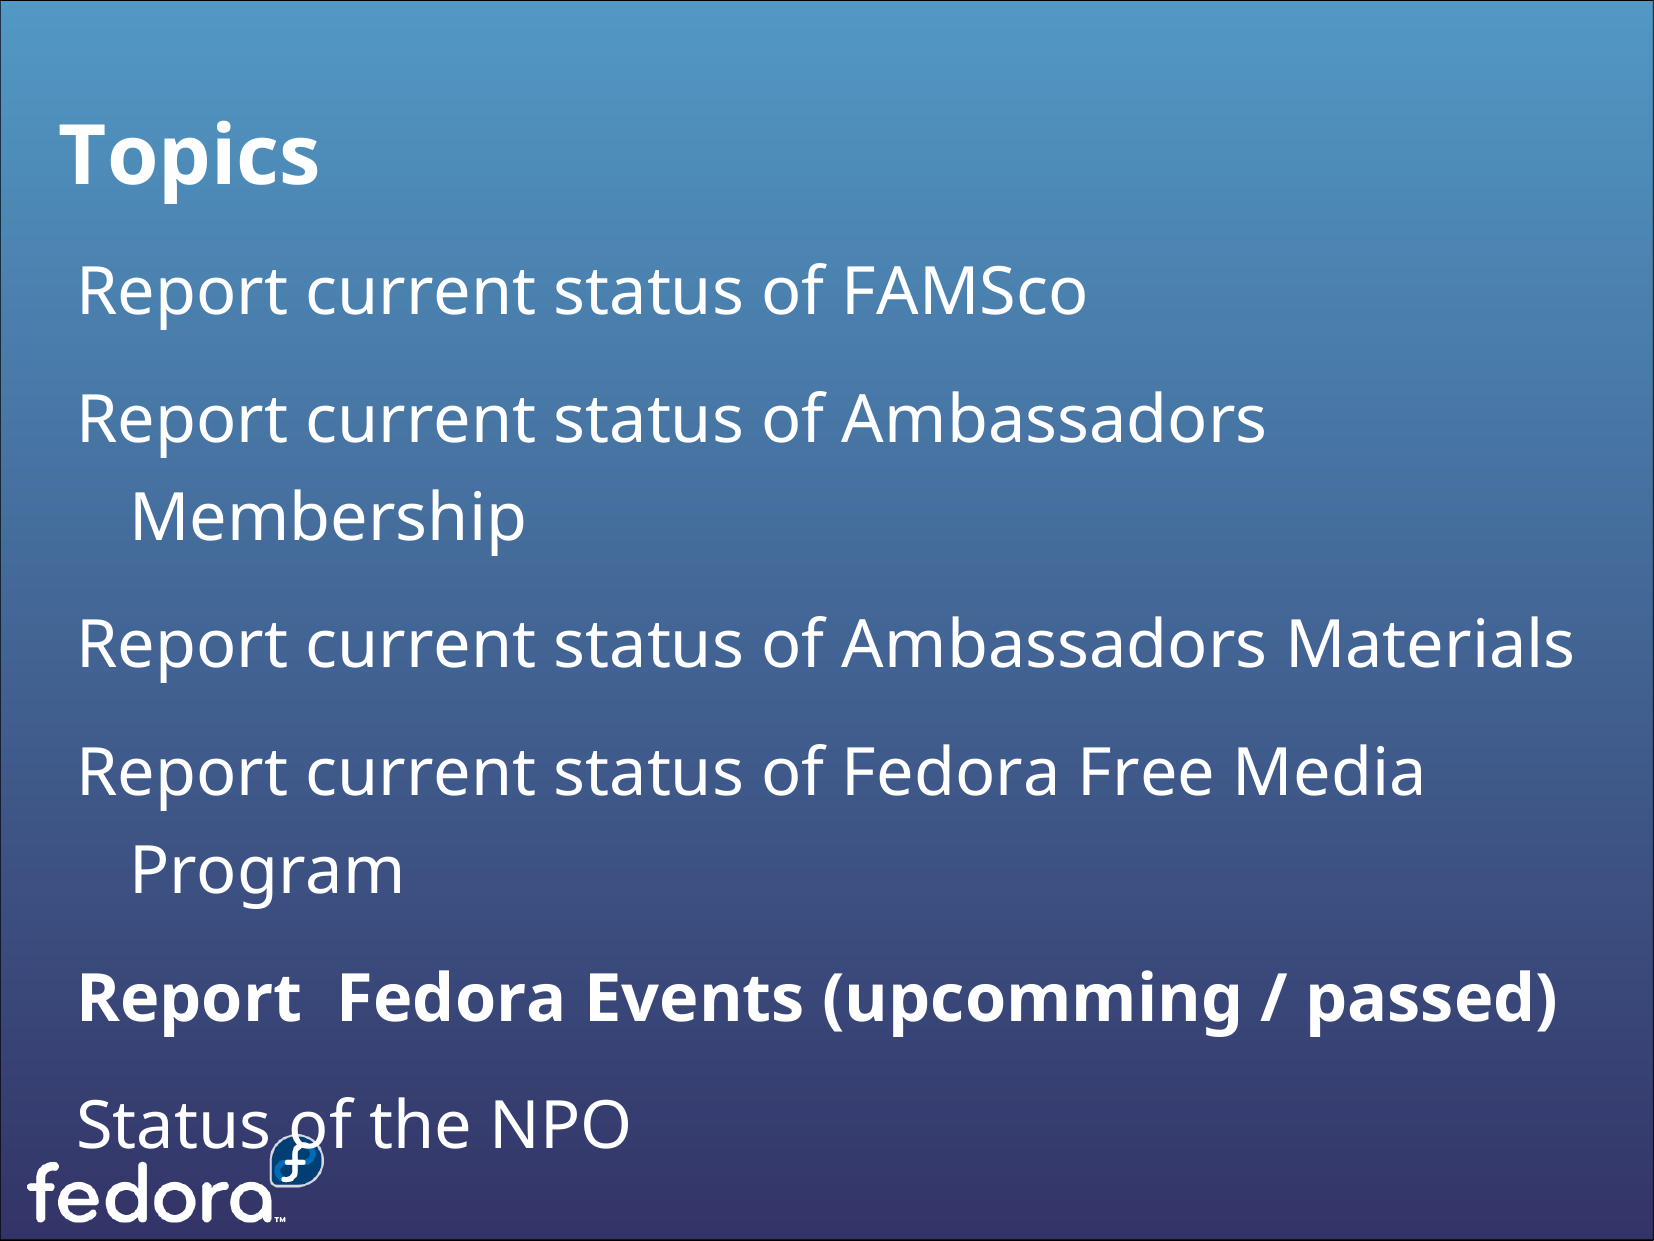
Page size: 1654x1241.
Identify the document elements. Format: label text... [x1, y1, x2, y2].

title Topics [59, 88, 1624, 207]
list Report current status of FAMSco Report current status of Ambassadors Membership Report current status of Ambassadors Materials Report current status of Fedora Free Media Program Report Fedora Events (upcomming / passed) Status of the NPO ... [59, 236, 1624, 1157]
picture [26, 1133, 325, 1223]
